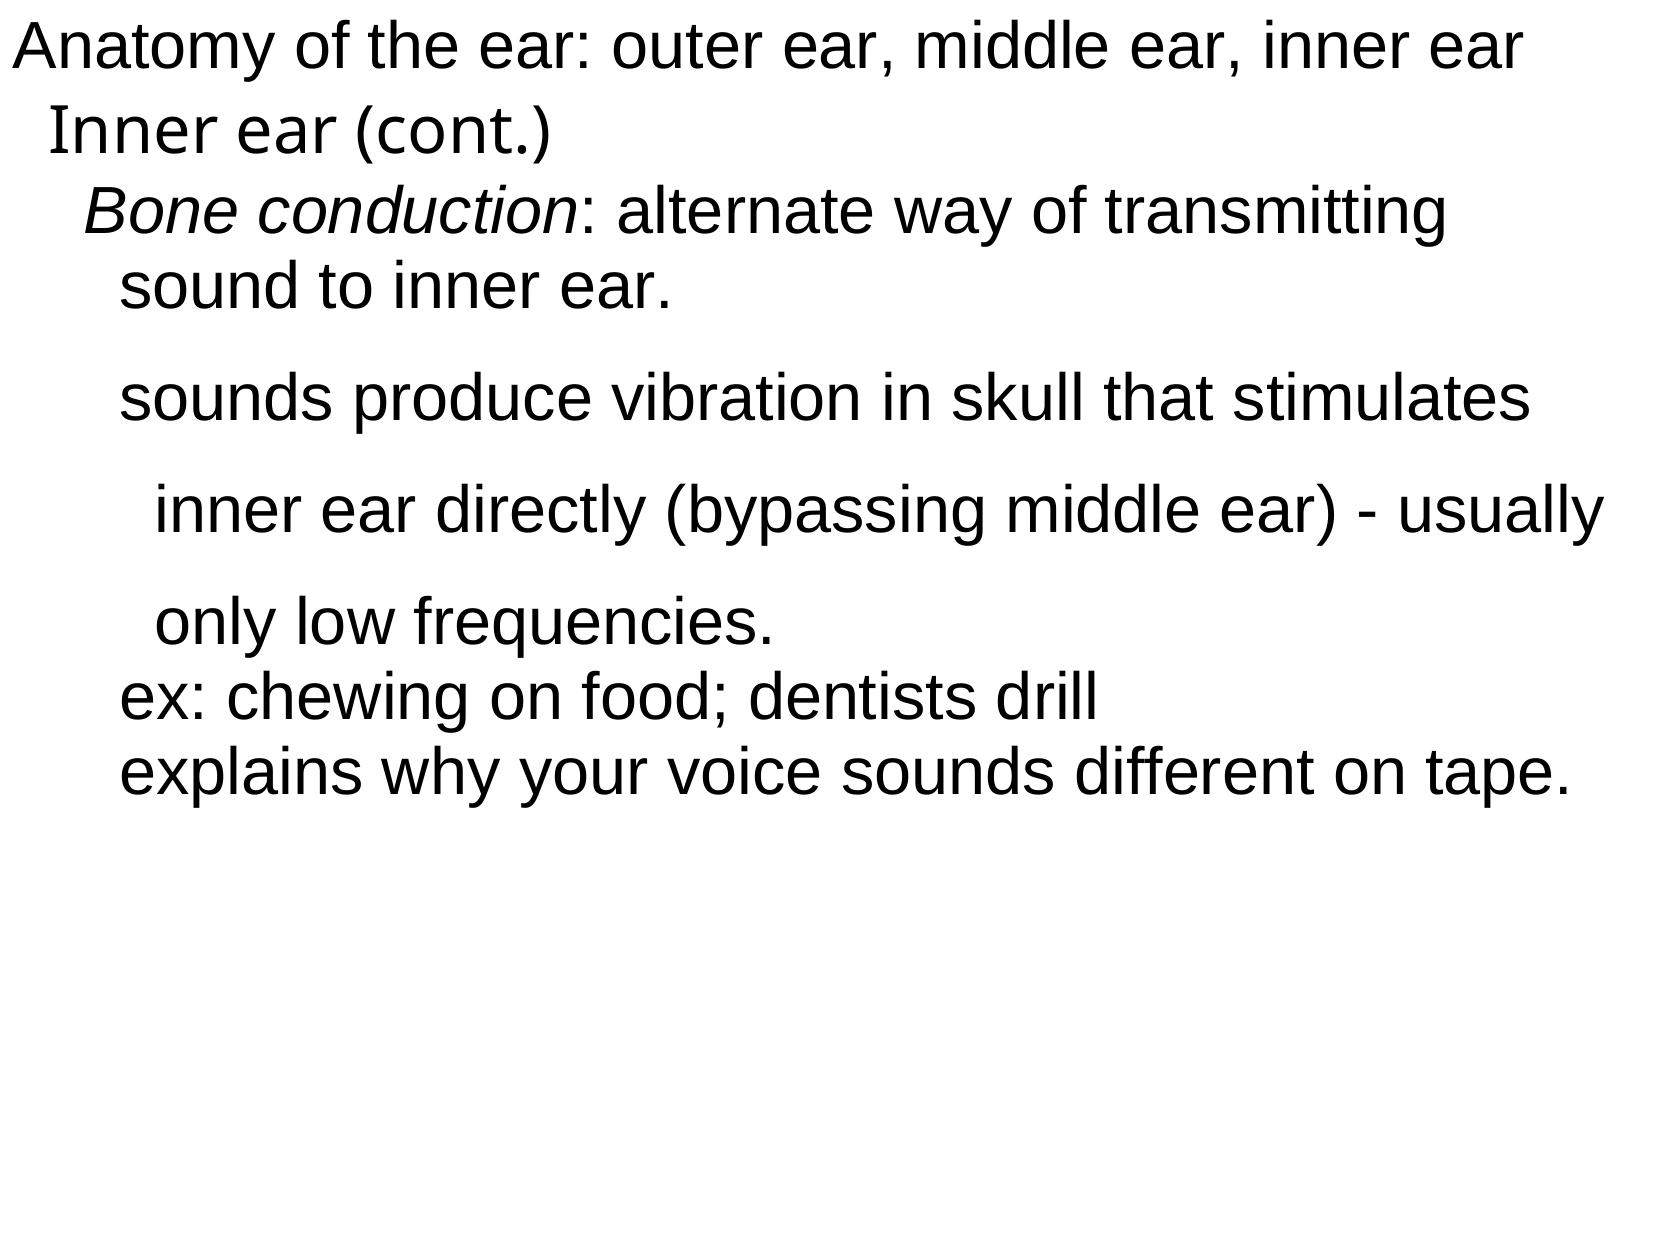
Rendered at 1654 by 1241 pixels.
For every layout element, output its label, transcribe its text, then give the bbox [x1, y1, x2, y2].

text_box Anatomy of the ear: outer ear, middle ear, inner ear Inner ear (cont.) Bone conduction: alternate way of transmitting sound to inner ear. sounds produce vibration in skull that stimulates inner ear directly (bypassing middle ear) - usually only low frequencies. ex: chewing on food; dentists drill explains why your voice sounds different on tape. [0, 0, 1651, 828]
